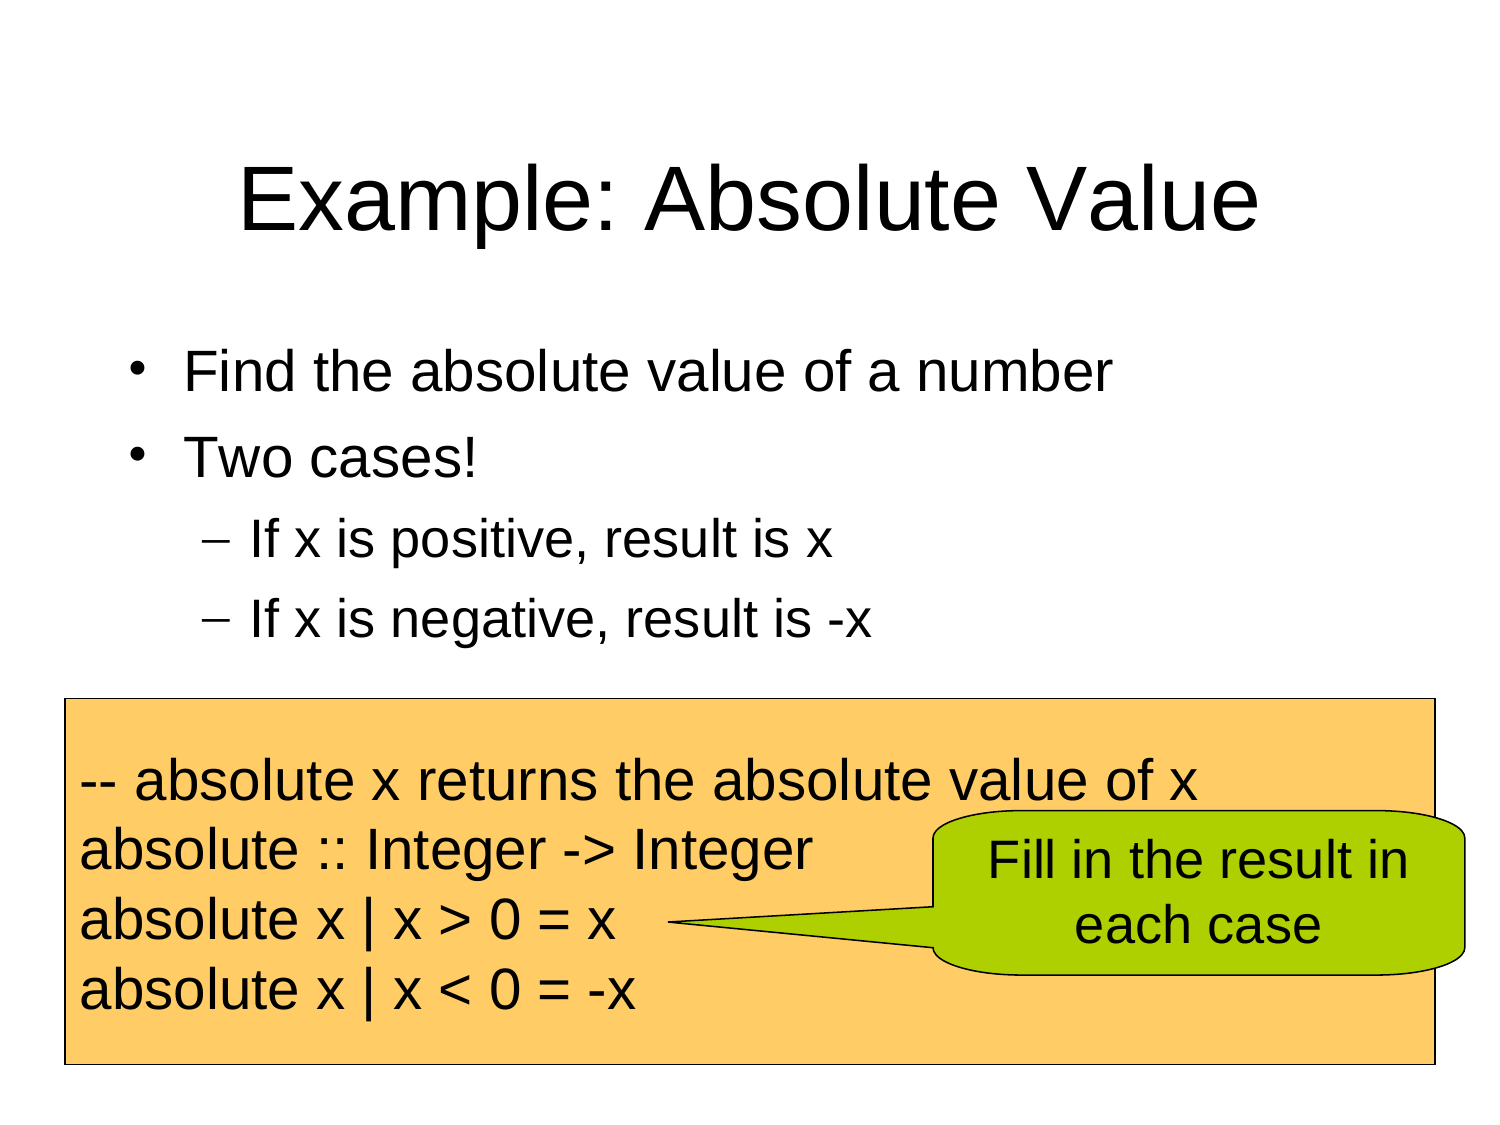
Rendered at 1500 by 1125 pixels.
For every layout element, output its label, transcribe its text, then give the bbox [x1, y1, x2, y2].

text_box Fill in the result in each case [667, 810, 1465, 976]
text_box -- absolute x returns the absolute value of x absolute :: Integer -> Integer absolute x | x > 0 = x absolute x | x < 0 = -x [64, 698, 1436, 1065]
list Find the absolute value of a number Two cases! If x is positive, result is x If x is negative, result is -x [112, 324, 1388, 698]
title Example: Absolute Value [112, 99, 1388, 288]
